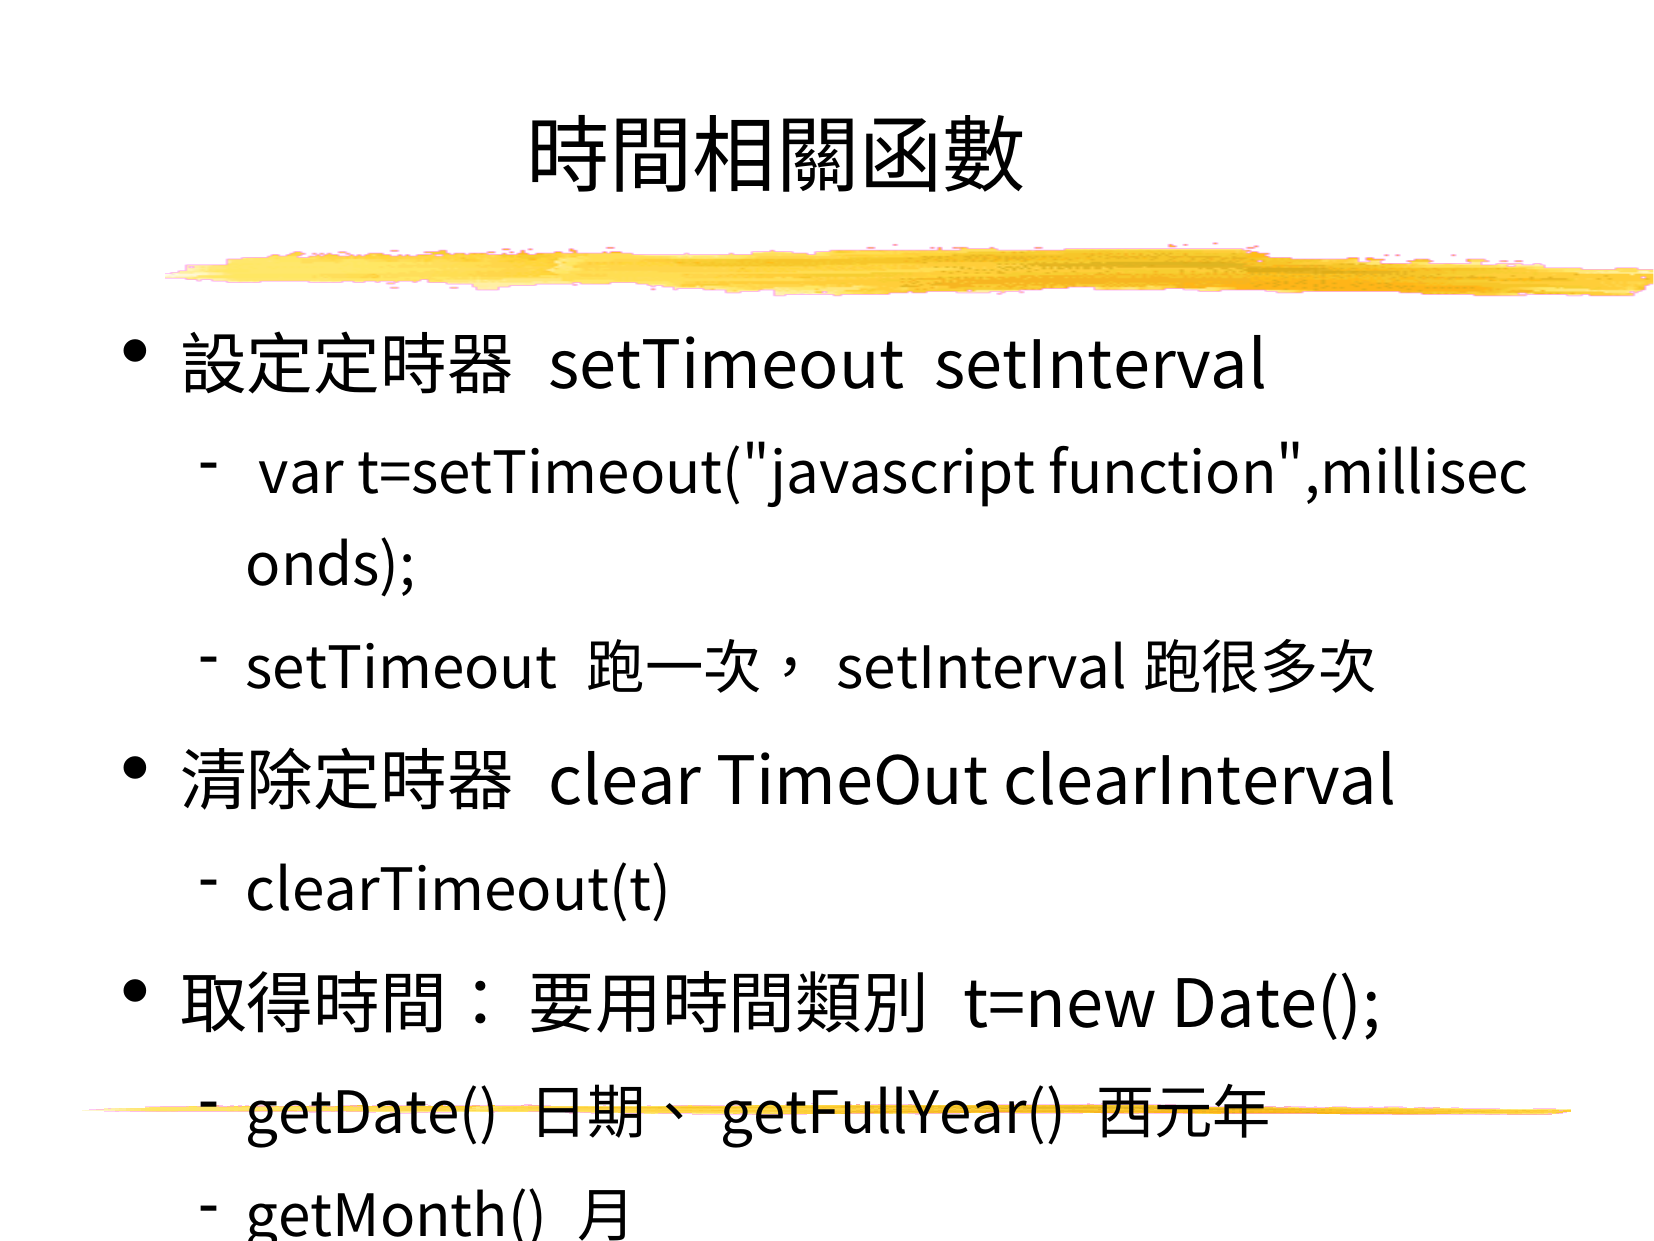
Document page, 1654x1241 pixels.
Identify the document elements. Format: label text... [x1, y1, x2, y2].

picture [680, 1112, 725, 1117]
title 時間相關函數 [73, 39, 1479, 249]
picture [1246, 1102, 1571, 1117]
picture [1116, 1112, 1129, 1117]
picture [578, 1112, 595, 1117]
picture [400, 1112, 411, 1117]
picture [902, 1112, 921, 1117]
picture [926, 1112, 943, 1117]
picture [729, 1112, 743, 1117]
picture [641, 1112, 676, 1117]
picture [469, 1112, 489, 1117]
picture [850, 1112, 865, 1117]
picture [165, 237, 1654, 308]
picture [343, 1112, 363, 1117]
picture [1192, 1112, 1224, 1117]
picture [886, 1112, 896, 1117]
picture [368, 1112, 395, 1117]
picture [254, 1112, 268, 1117]
picture [999, 1112, 1009, 1117]
picture [1015, 1112, 1031, 1117]
list 設定定時器 setTimeout setInterval var t=setTimeout("javascript function",milliseconds); setTimeout 跑一次，setInterval跑很多次 清除定時器 clear TimeOut clearInterval clearTimeout(t) 取得時間： 要用時間類別 t=new Date(); getDate() 日期、getFullYear() 西元年 getMonth() 月 getHours() getMinutes() getSeconds() 時、分、秒 [124, 302, 1530, 1112]
picture [1036, 1112, 1056, 1117]
picture [322, 1112, 338, 1117]
picture [493, 1112, 539, 1117]
picture [308, 1112, 316, 1117]
picture [1148, 1112, 1172, 1117]
picture [969, 1112, 994, 1117]
picture [797, 1112, 813, 1117]
picture [870, 1112, 880, 1117]
picture [818, 1112, 845, 1117]
picture [1060, 1112, 1103, 1117]
picture [544, 1112, 573, 1117]
picture [82, 1102, 250, 1117]
picture [1133, 1112, 1144, 1116]
picture [1176, 1112, 1188, 1117]
picture [783, 1112, 791, 1117]
picture [747, 1112, 757, 1117]
picture [417, 1112, 431, 1117]
picture [1229, 1112, 1242, 1117]
picture [272, 1112, 282, 1117]
